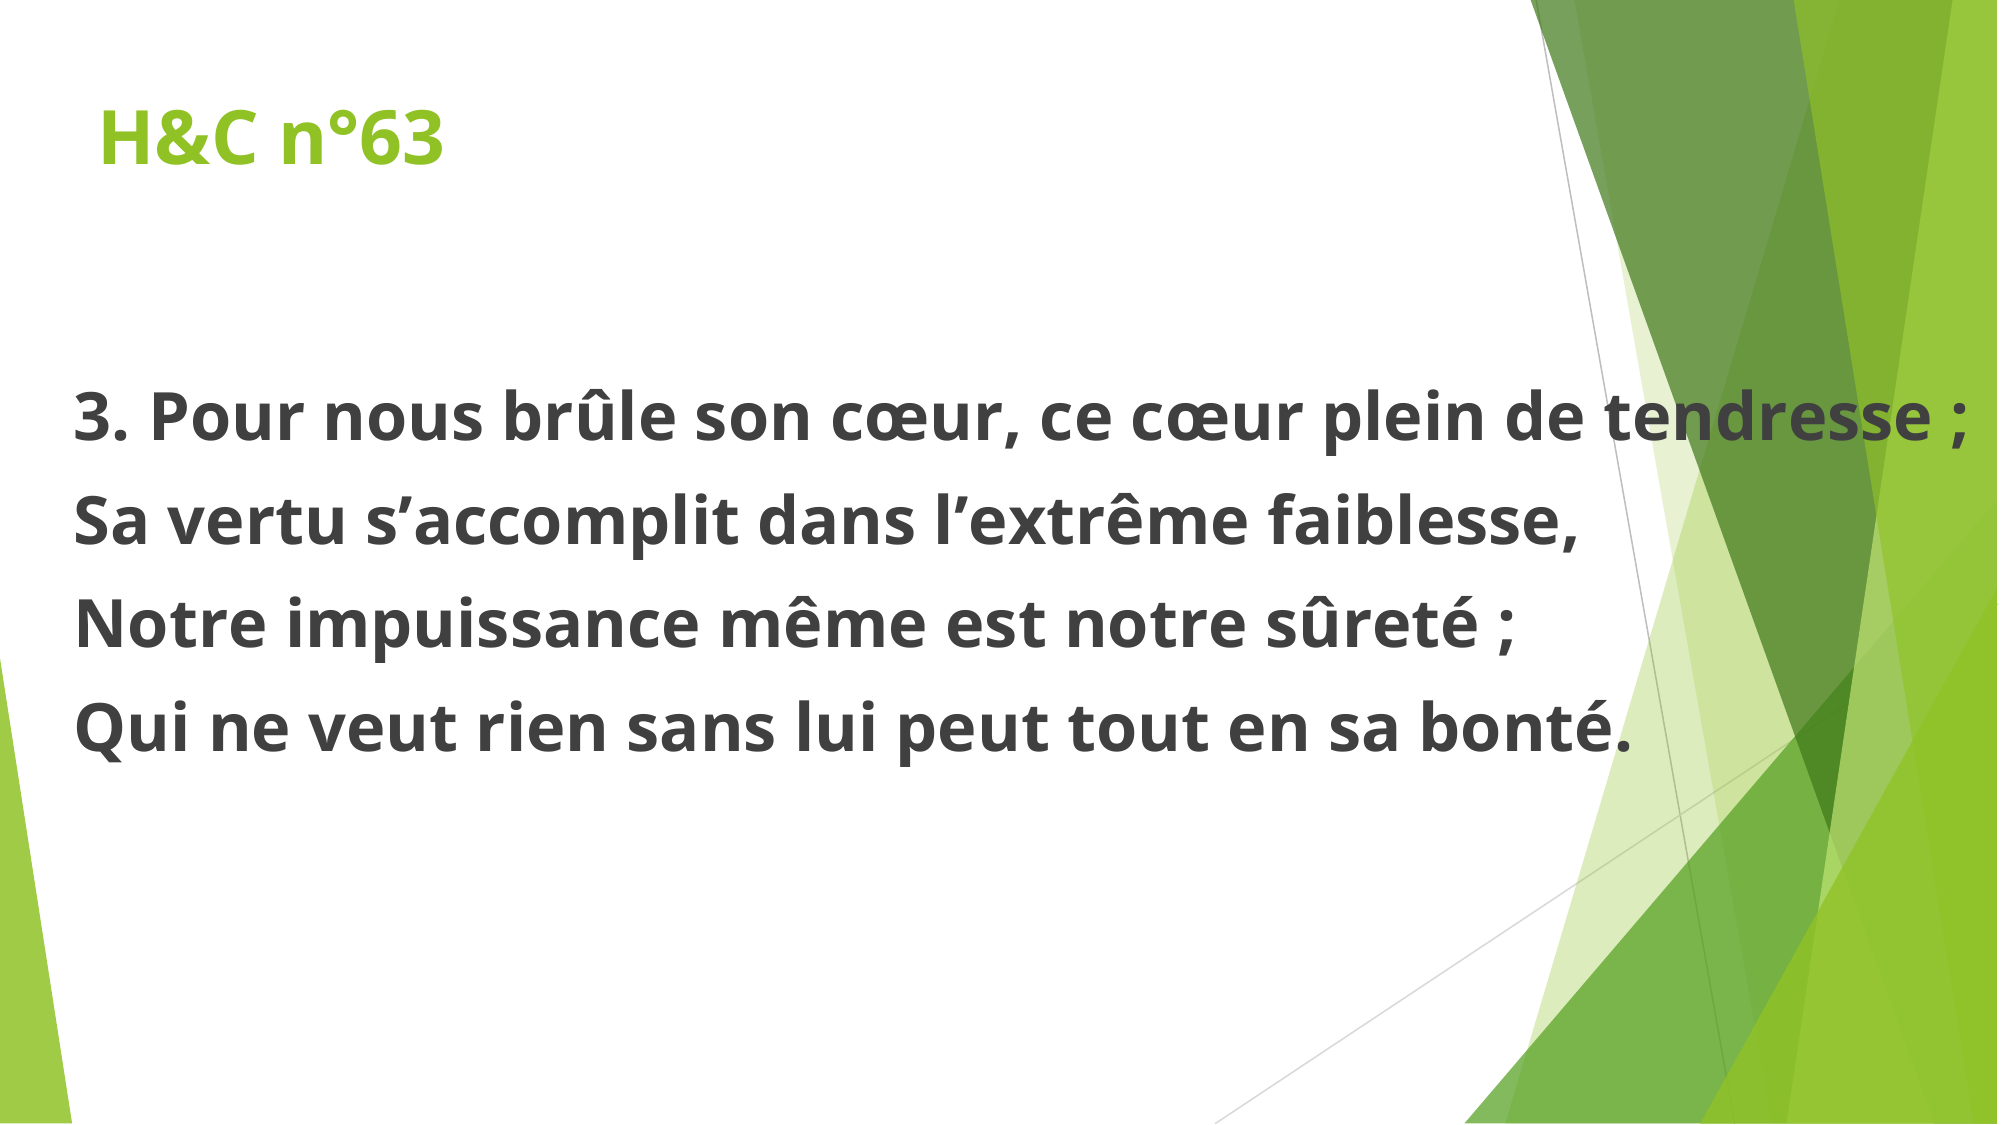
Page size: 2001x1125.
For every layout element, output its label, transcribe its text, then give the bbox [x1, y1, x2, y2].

text_box 3. Pour nous brûle son cœur, ce cœur plein de tendresse ; Sa vertu s’accomplit dans l’extrême faiblesse, Notre impuissance même est notre sûreté ; Qui ne veut rien sans lui peut tout en sa bonté. [59, 354, 2001, 1075]
text_box H&C n°63 [82, 82, 508, 201]
